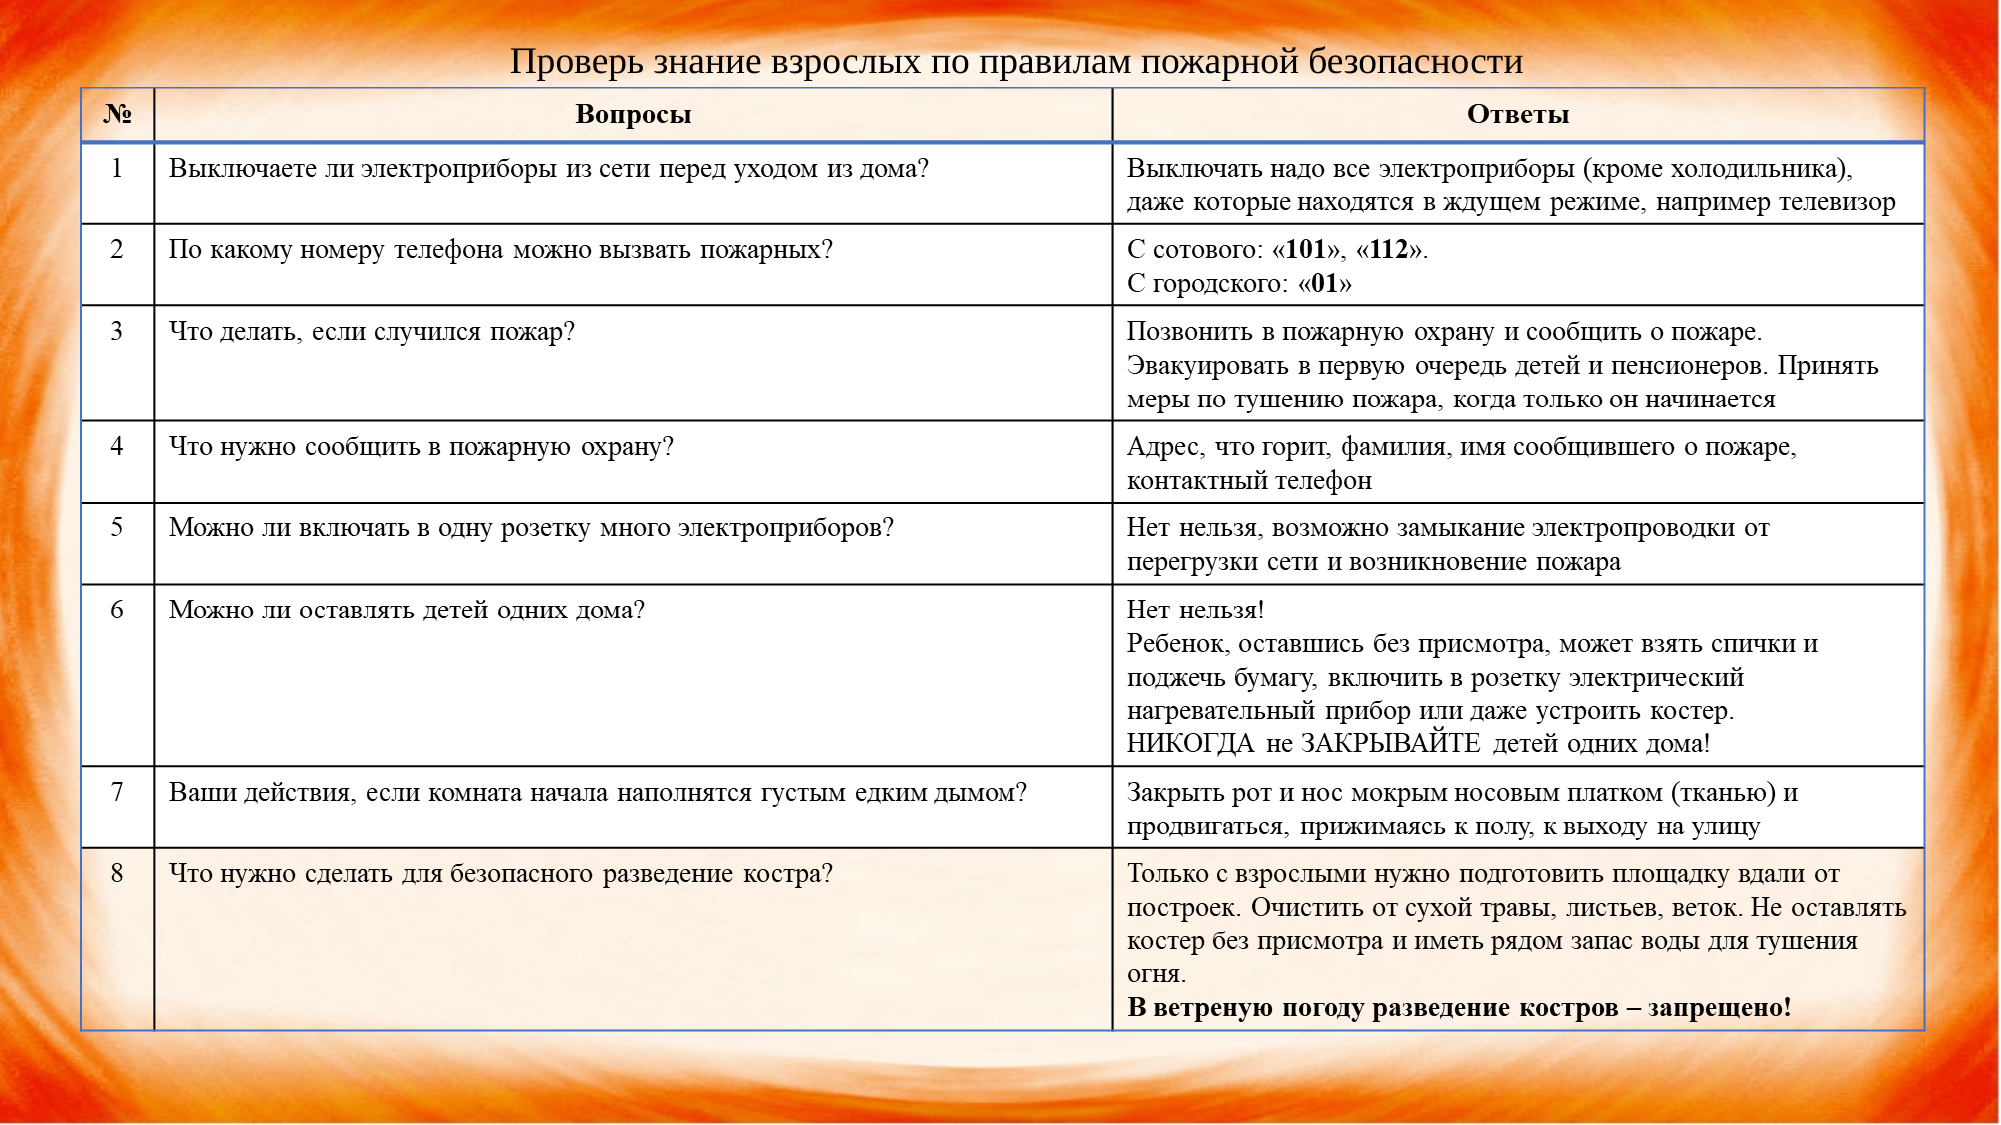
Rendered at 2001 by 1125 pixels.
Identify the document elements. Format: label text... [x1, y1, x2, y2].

text_box Проверь знание взрослых по правилам пожарной безопасности [108, 28, 1926, 87]
picture [0, 0, 2000, 1125]
